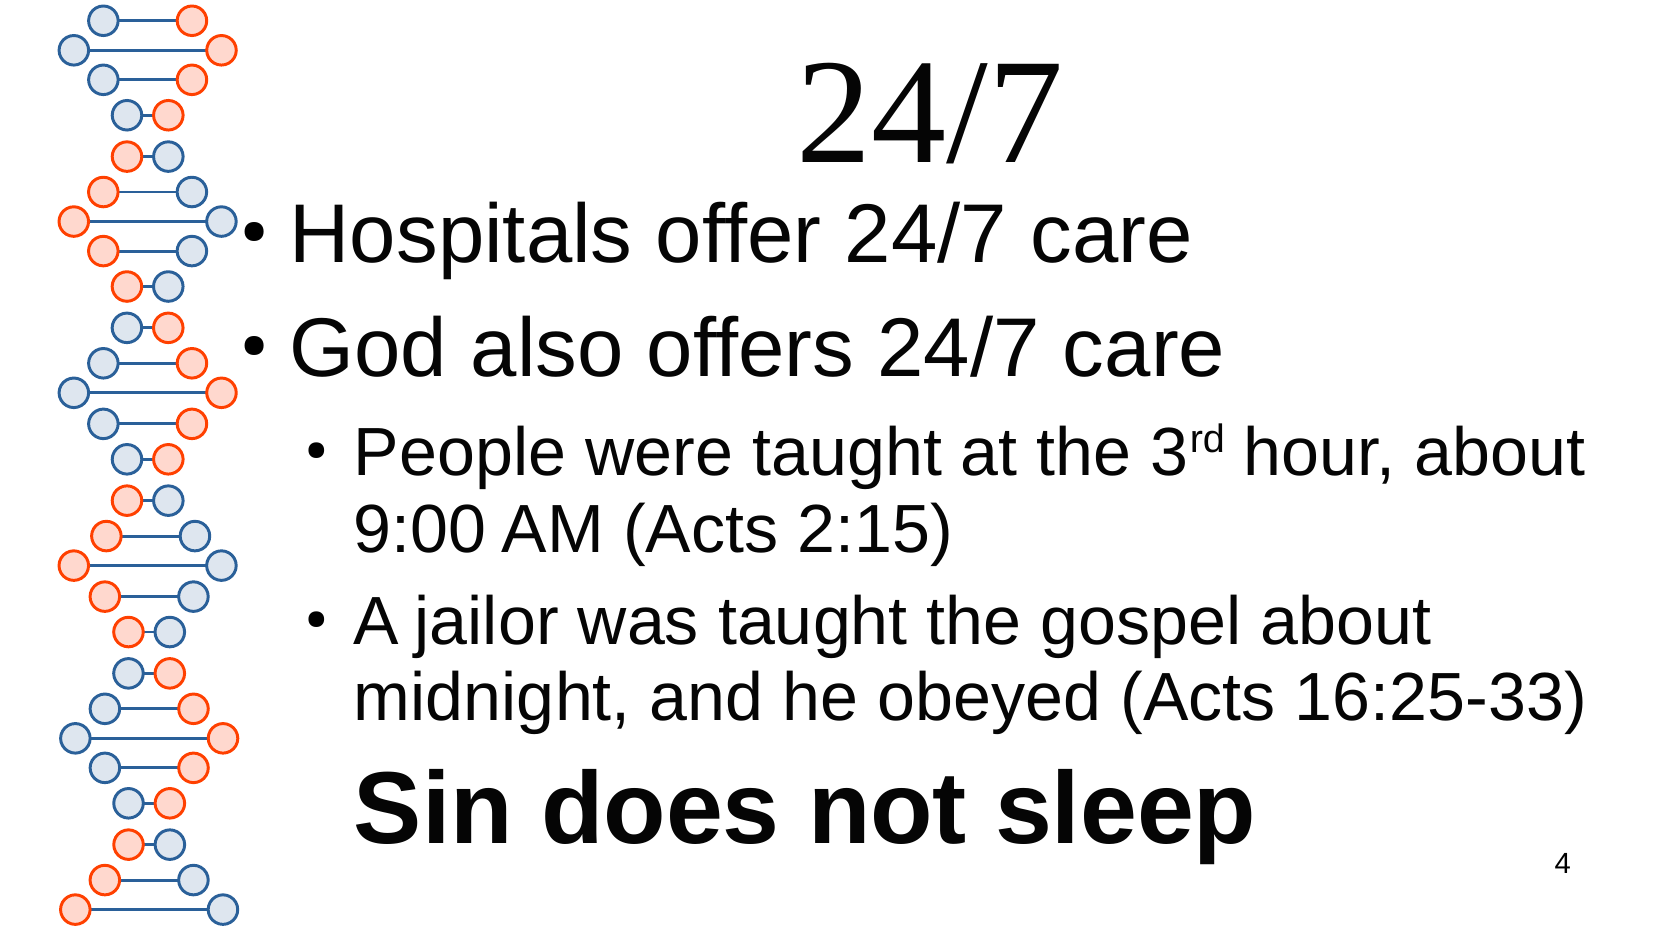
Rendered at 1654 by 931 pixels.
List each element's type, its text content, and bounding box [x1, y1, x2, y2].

list Hospitals offer 24/7 care God also offers 24/7 care People were taught at the 3rd hour, about 9:00 AM (Acts 2:15) A jailor was taught the gospel about midnight, and he obeyed (Acts 16:25-33) Sin does not sleep [225, 187, 1595, 901]
title 24/7 [265, 29, 1595, 187]
